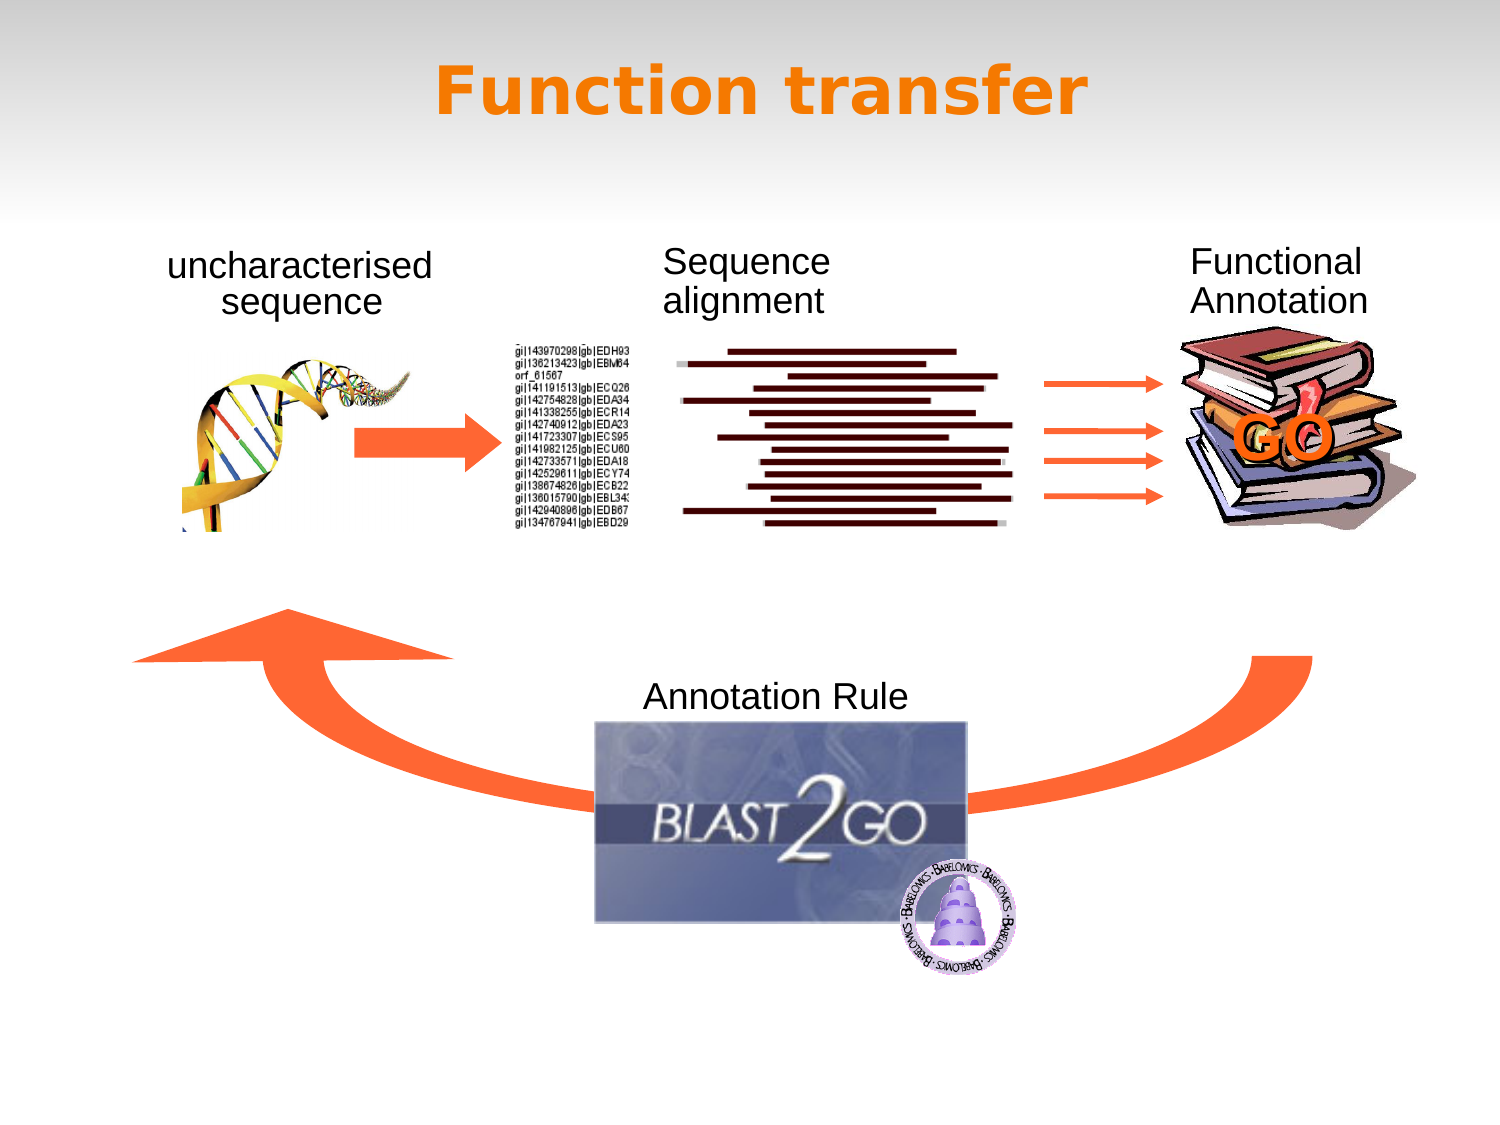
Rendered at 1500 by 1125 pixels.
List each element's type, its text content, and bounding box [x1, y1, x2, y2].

text_box Annotation Rule [628, 671, 924, 721]
text_box [968, 655, 1313, 815]
text_box [354, 413, 502, 473]
picture [510, 344, 1044, 535]
text_box GO [1216, 397, 1351, 488]
picture [594, 721, 1016, 976]
picture [1180, 324, 1418, 532]
text_box Functional Annotation [1175, 236, 1389, 335]
text_box uncharacterised sequence [152, 241, 453, 338]
text_box [131, 608, 594, 813]
picture [182, 352, 414, 532]
text_box Sequence alignment [647, 236, 857, 335]
title Function transfer [94, 24, 1429, 159]
